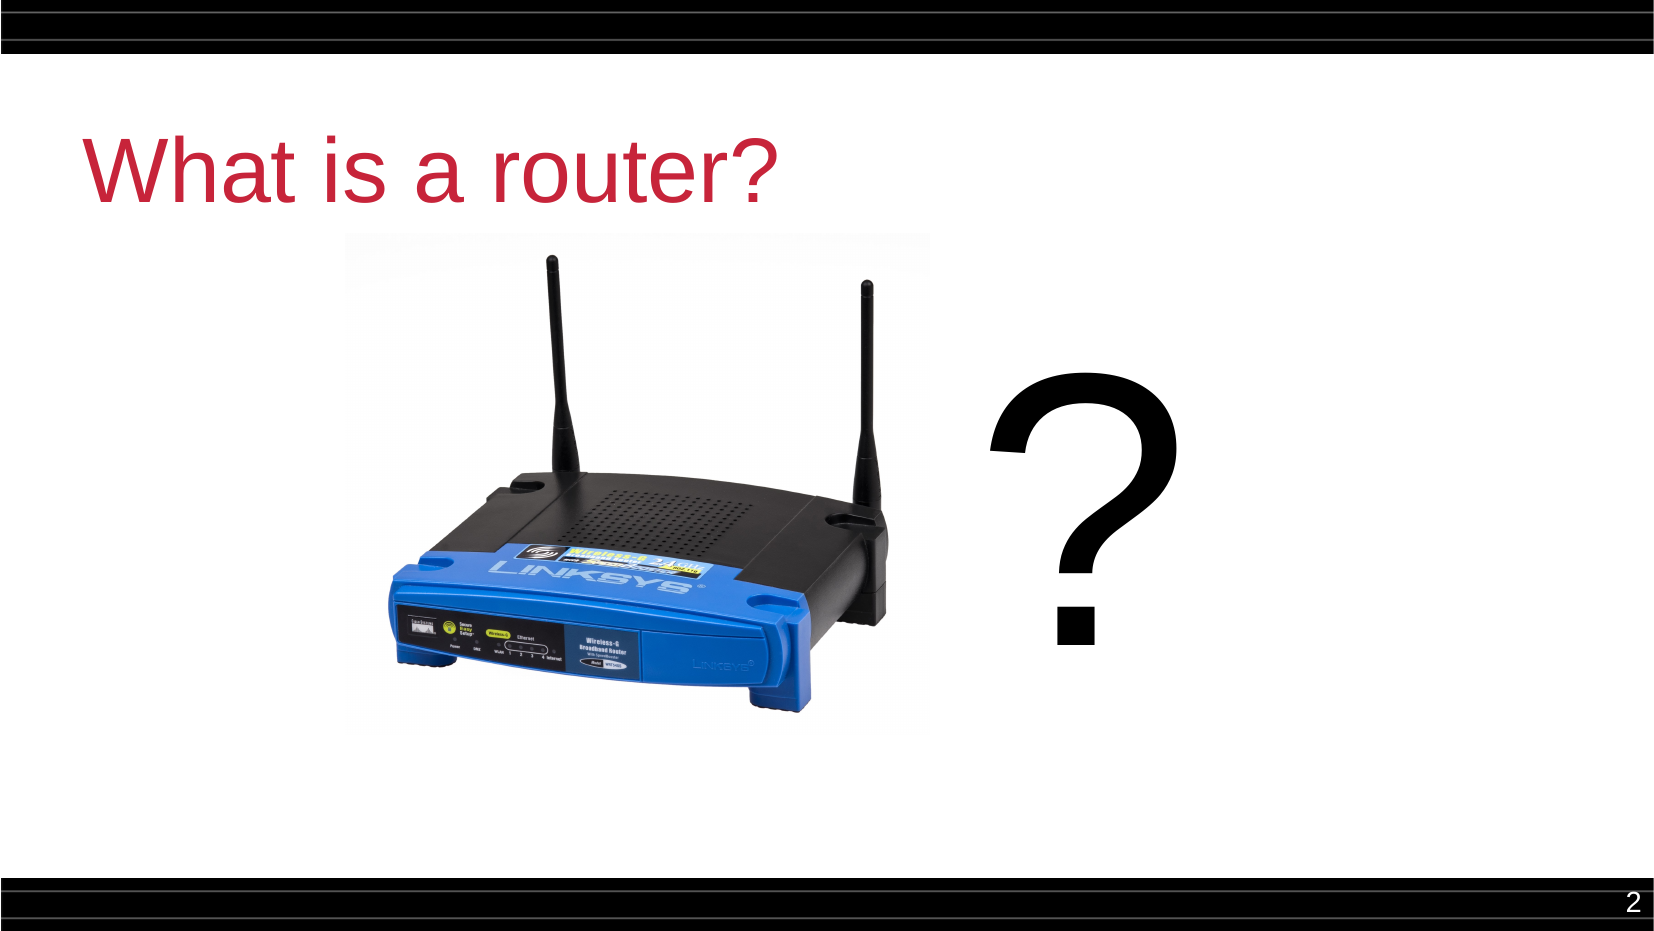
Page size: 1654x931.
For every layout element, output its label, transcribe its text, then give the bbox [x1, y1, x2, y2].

picture [1, 878, 1654, 931]
picture [345, 233, 930, 736]
title What is a router? [82, 92, 1571, 249]
picture [1, 0, 1654, 54]
text_box ? [960, 285, 1306, 736]
